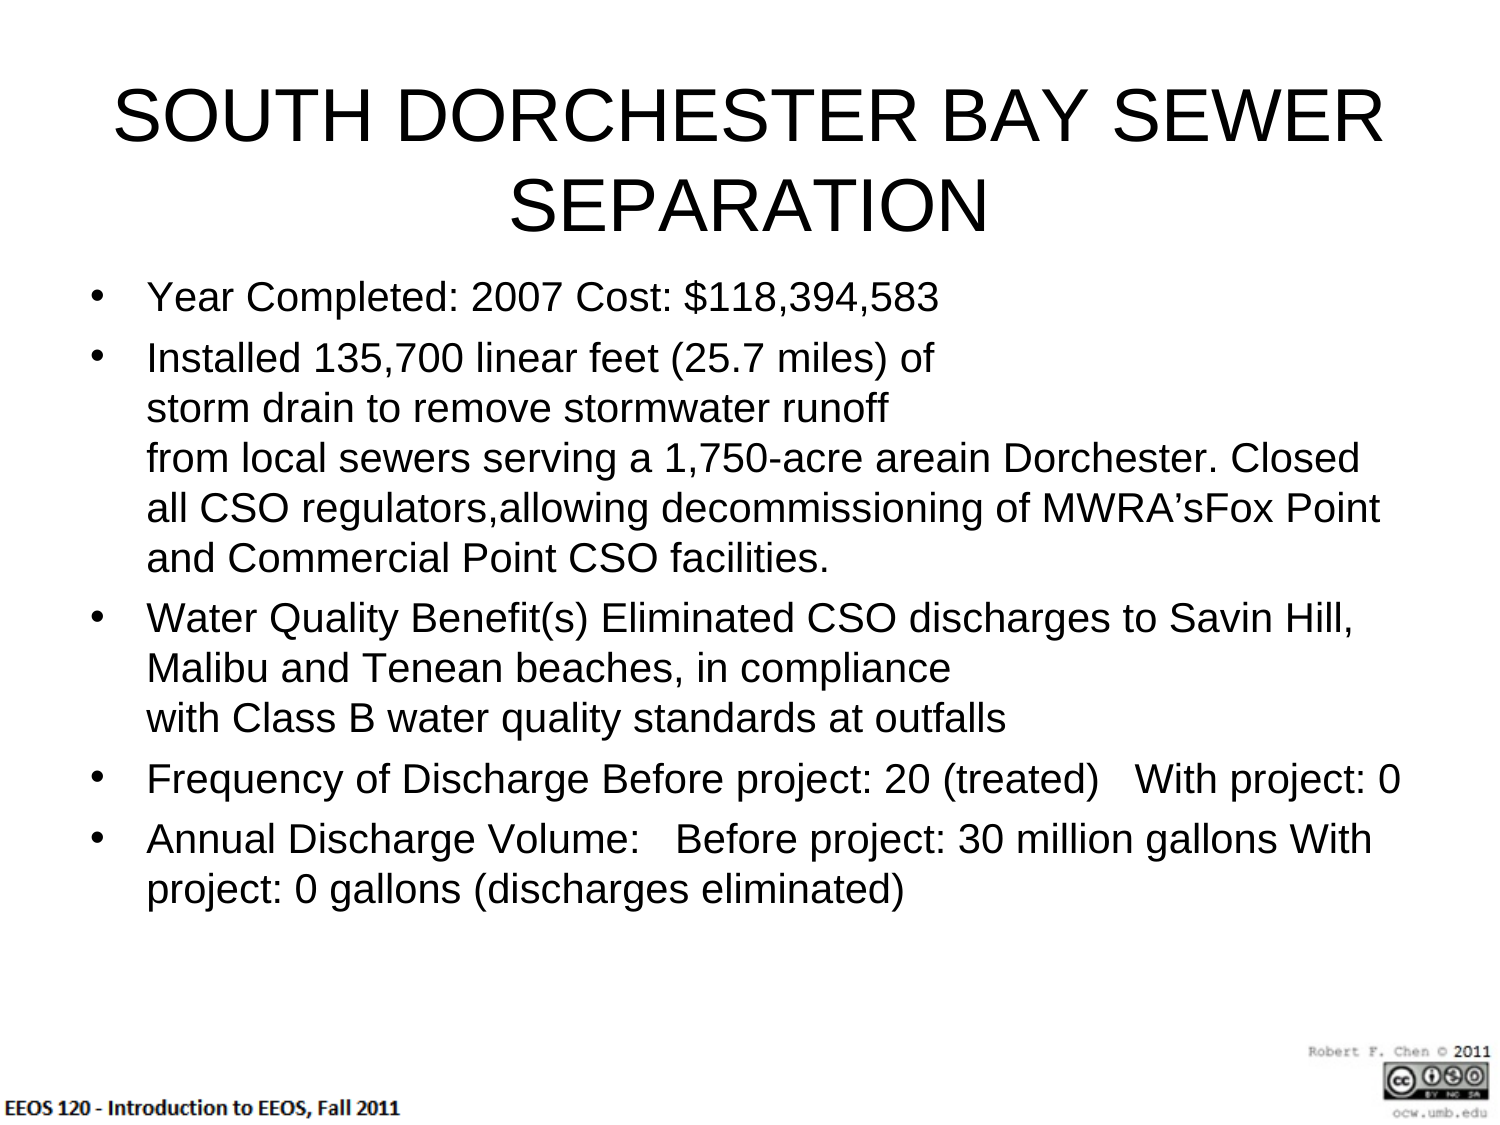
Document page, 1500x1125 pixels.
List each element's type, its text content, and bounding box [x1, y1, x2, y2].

picture [1301, 1040, 1500, 1125]
list Year Completed: 2007 Cost: $118,394,583 Installed 135,700 linear feet (25.7 miles) of storm drain to remove stormwater runoff from local sewers serving a 1,750-acre areain Dorchester. Closed all CSO regulators,allowing decommissioning of MWRA’sFox Point and Commercial Point CSO facilities. Water Quality Benefit(s) Eliminated CSO discharges to Savin Hill, Malibu and Tenean beaches, in compliance with Class B water quality standards at outfalls Frequency of Discharge Before project: 20 (treated) With project: 0 Annual Discharge Volume: Before project: 30 million gallons With project: 0 gallons (discharges eliminated) [75, 262, 1426, 1006]
picture [0, 1090, 405, 1125]
title SOUTH DORCHESTER BAY SEWER SEPARATION [75, 58, 1426, 254]
